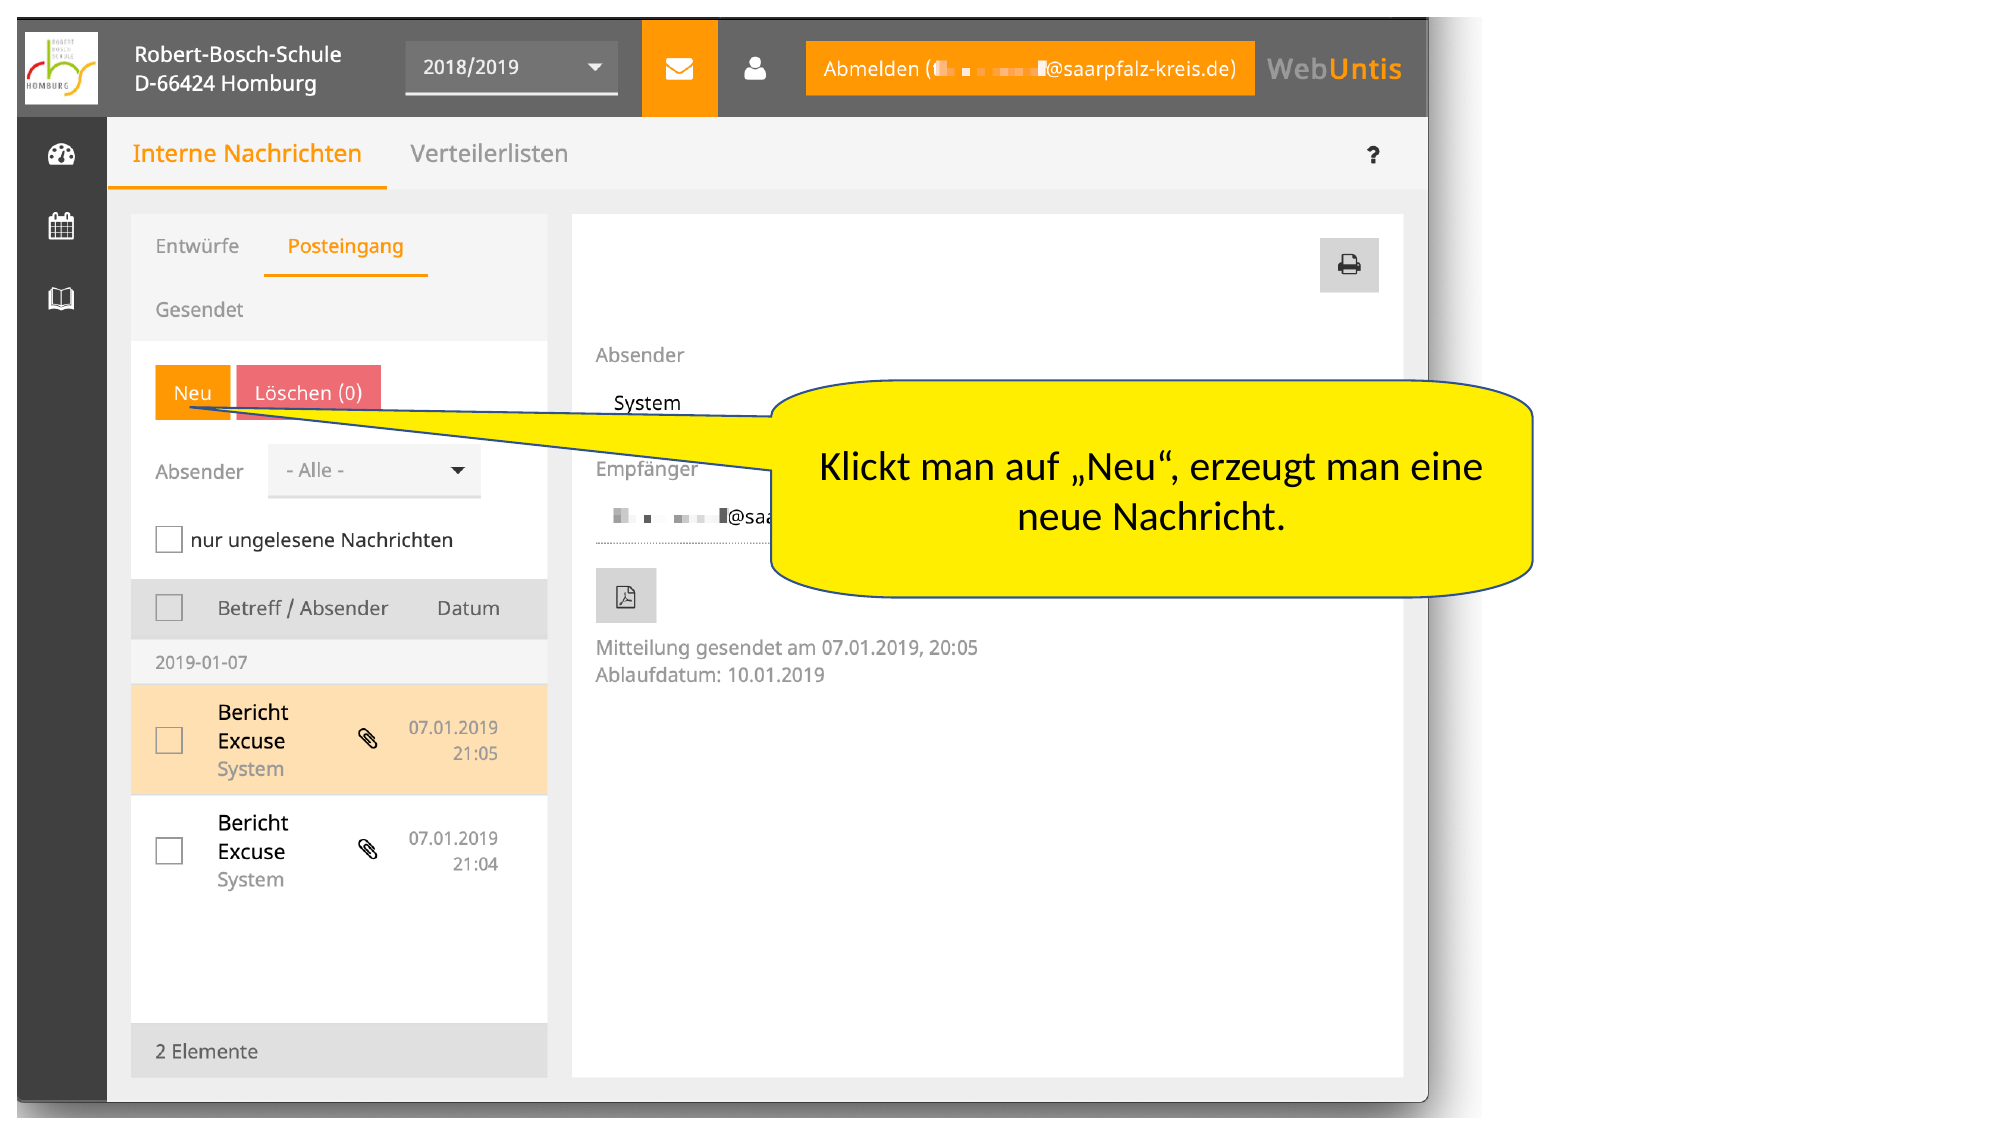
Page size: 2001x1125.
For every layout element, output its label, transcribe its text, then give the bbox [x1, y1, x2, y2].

picture [17, 17, 1482, 1118]
text_box Klickt man auf „Neu“, erzeugt man eine neue Nachricht. [189, 380, 1533, 598]
